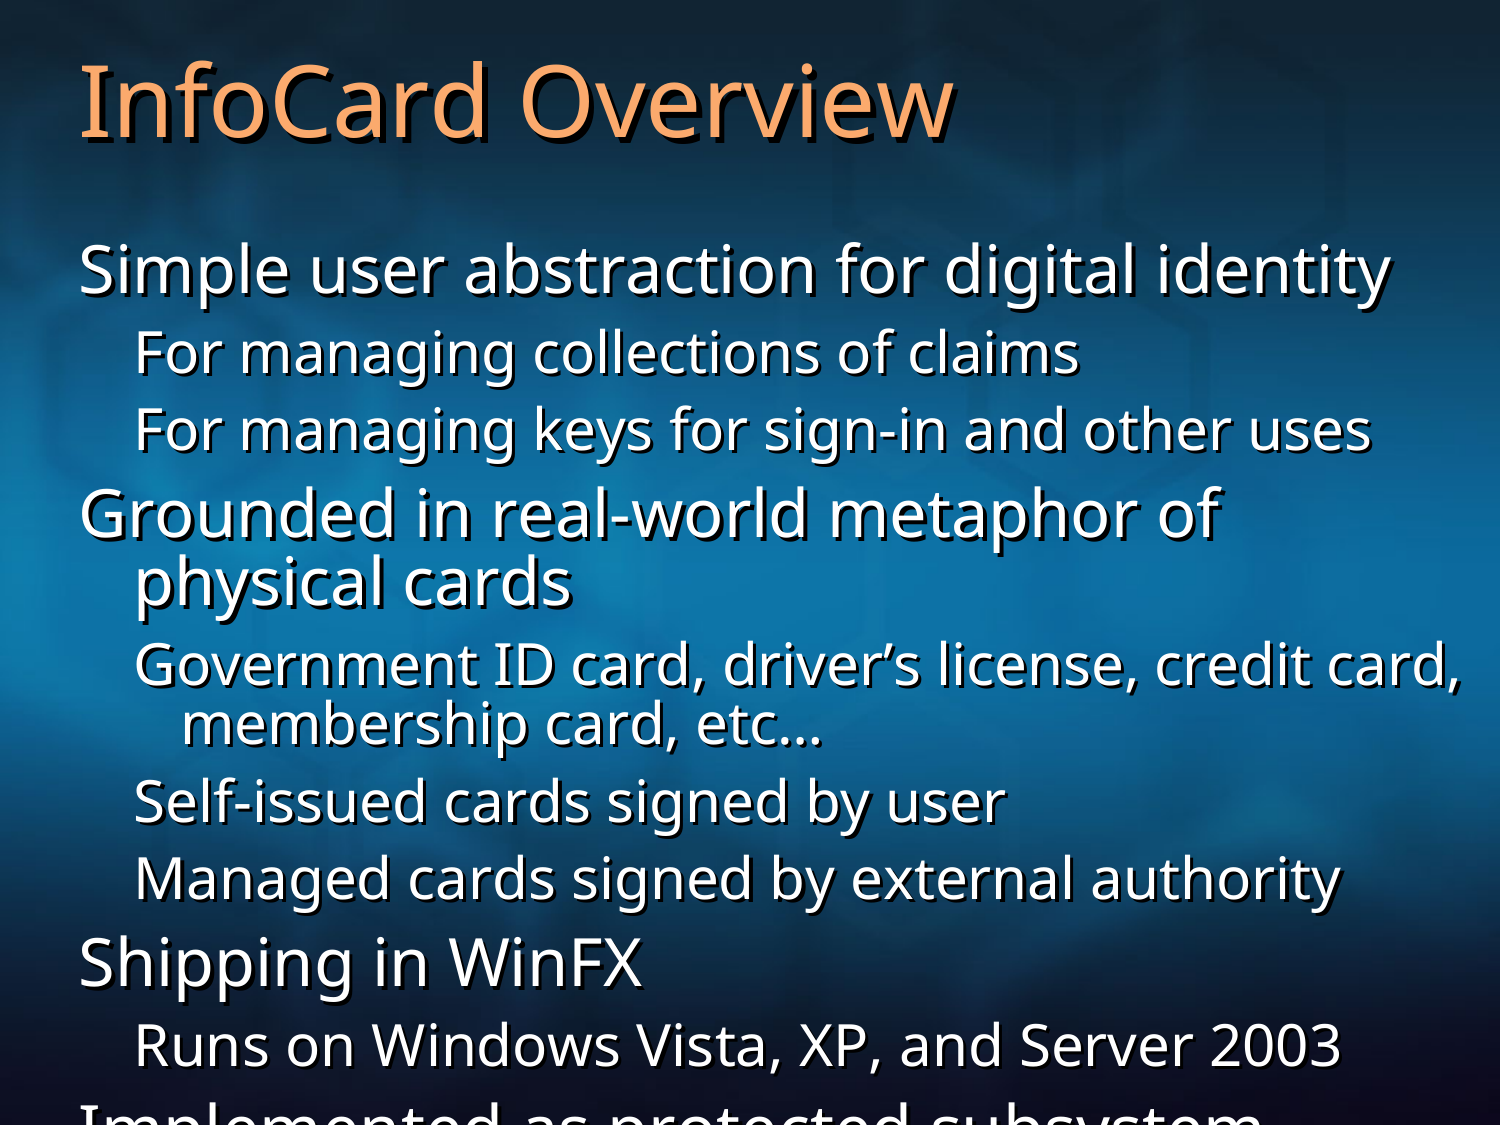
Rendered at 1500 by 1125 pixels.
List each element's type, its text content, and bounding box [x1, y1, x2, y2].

picture [0, 0, 1500, 1125]
title InfoCard Overview [64, 37, 1438, 155]
list Simple user abstraction for digital identity For managing collections of claims For managing keys for sign-in and other uses Grounded in real-world metaphor of physical cards Government ID card, driver’s license, credit card, membership card, etc… Self-issued cards signed by user Managed cards signed by external authority Shipping in WinFX Runs on Windows Vista, XP, and Server 2003 Implemented as protected subsystem [64, 231, 1500, 1086]
